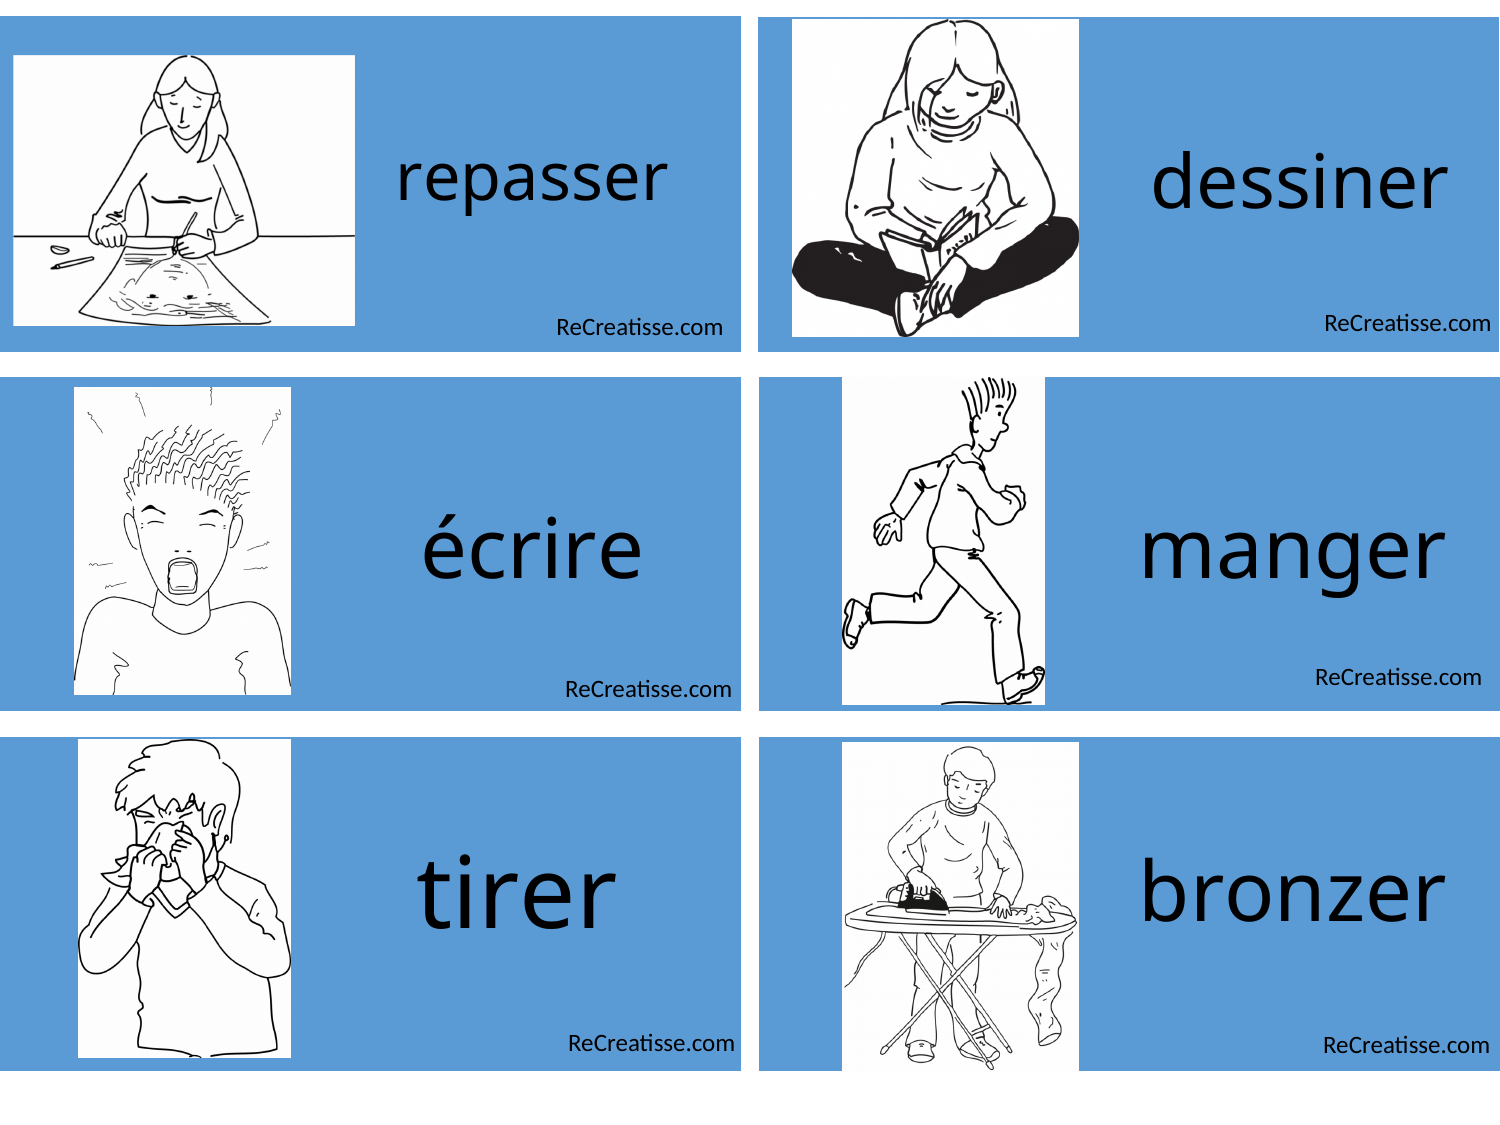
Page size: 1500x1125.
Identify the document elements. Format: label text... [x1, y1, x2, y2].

text_box ReCreatisse.com [1300, 653, 1498, 698]
table_header [1129, 377, 1500, 711]
text_box manger [1124, 487, 1463, 602]
picture [78, 739, 291, 1058]
text_box dessiner [1136, 126, 1465, 231]
table_header [0, 737, 371, 1071]
text_box ReCreatisse.com [550, 665, 748, 710]
table_header [371, 16, 741, 352]
table_header [759, 377, 1129, 711]
text_box ReCreatisse.com [553, 1019, 751, 1064]
table_header [1129, 737, 1500, 1071]
table_header [371, 377, 741, 711]
text_box tirer [402, 821, 633, 956]
table_header [1129, 17, 1499, 352]
text_box repasser [381, 126, 684, 221]
table_header [0, 377, 371, 711]
table_header [0, 16, 371, 352]
text_box écrire [405, 487, 660, 602]
table_header [371, 737, 741, 1071]
text_box ReCreatisse.com [1309, 299, 1500, 344]
picture [13, 55, 355, 326]
table_header [759, 737, 1129, 1071]
picture [842, 377, 1045, 705]
picture [792, 19, 1079, 337]
text_box ReCreatisse.com [1308, 1021, 1500, 1066]
table_header [758, 17, 1129, 352]
picture [842, 742, 1079, 1072]
text_box bronzer [1124, 831, 1462, 946]
text_box ReCreatisse.com [541, 303, 739, 348]
picture [74, 387, 291, 695]
